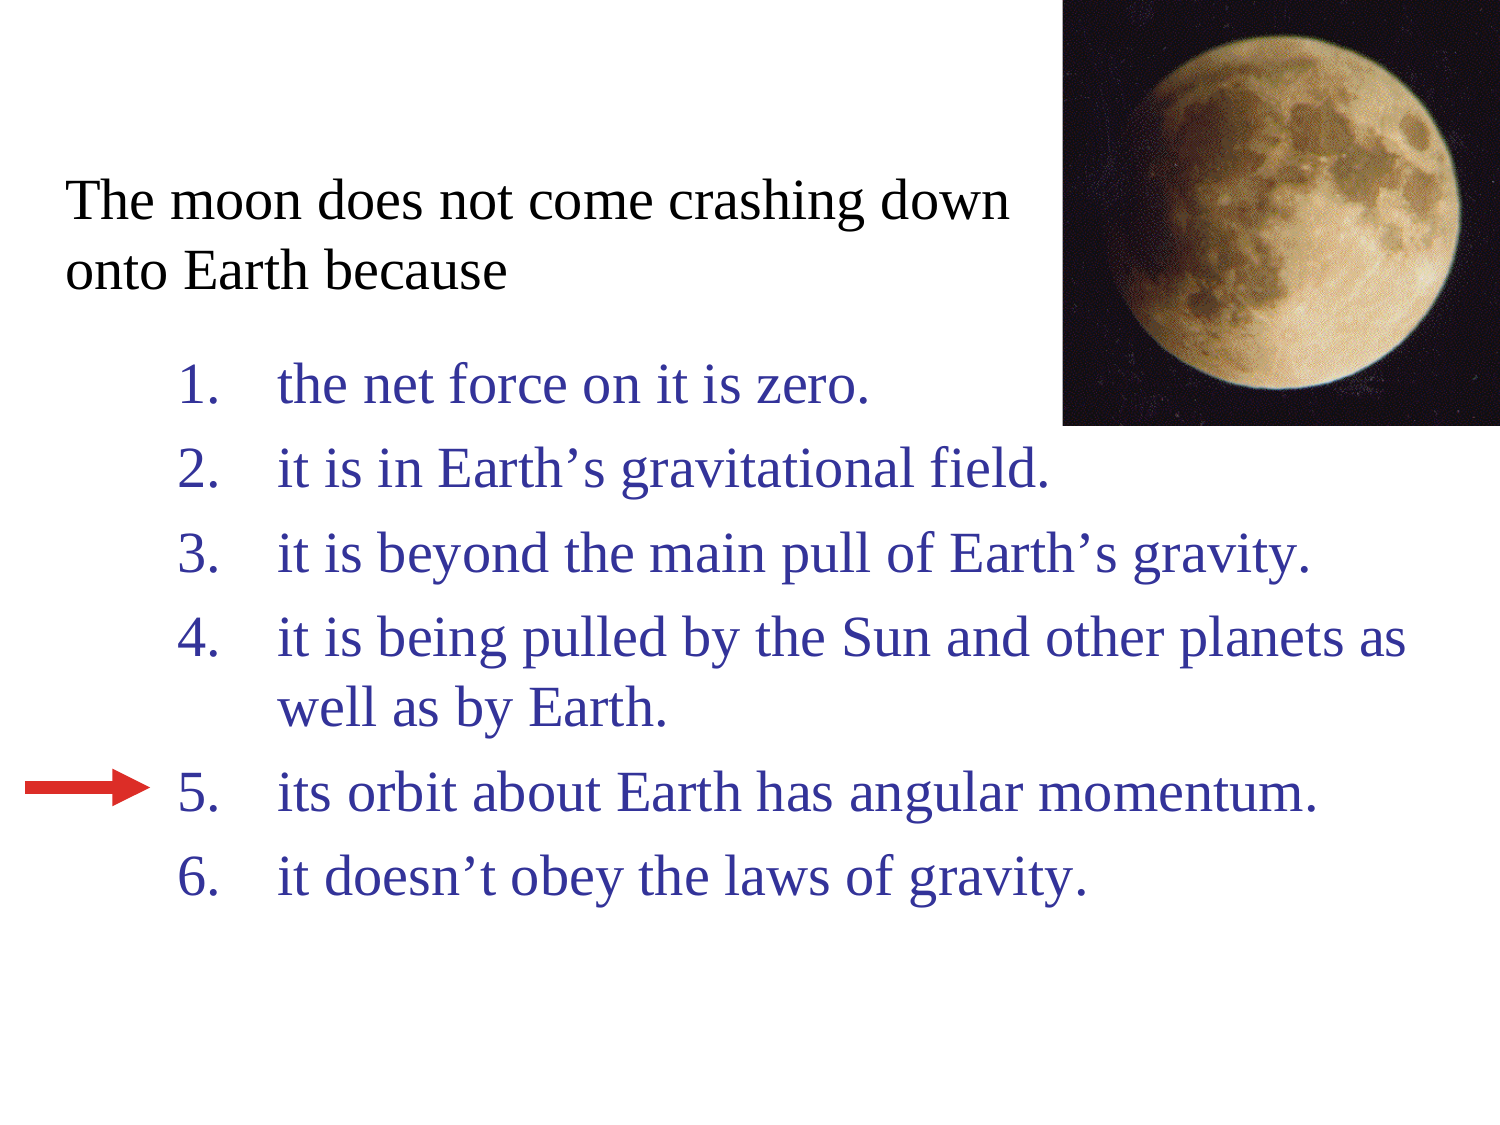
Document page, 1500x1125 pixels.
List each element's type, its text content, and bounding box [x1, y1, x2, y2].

list the net force on it is zero. it is in Earth’s gravitational field. it is beyond the main pull of Earth’s gravity. it is being pulled by the Sun and other planets as well as by Earth. its orbit about Earth has angular momentum. it doesn’t obey the laws of gravity. [162, 337, 1463, 1076]
title The moon does not come crashing down onto Earth because [49, 137, 1050, 325]
picture [1062, 0, 1500, 426]
